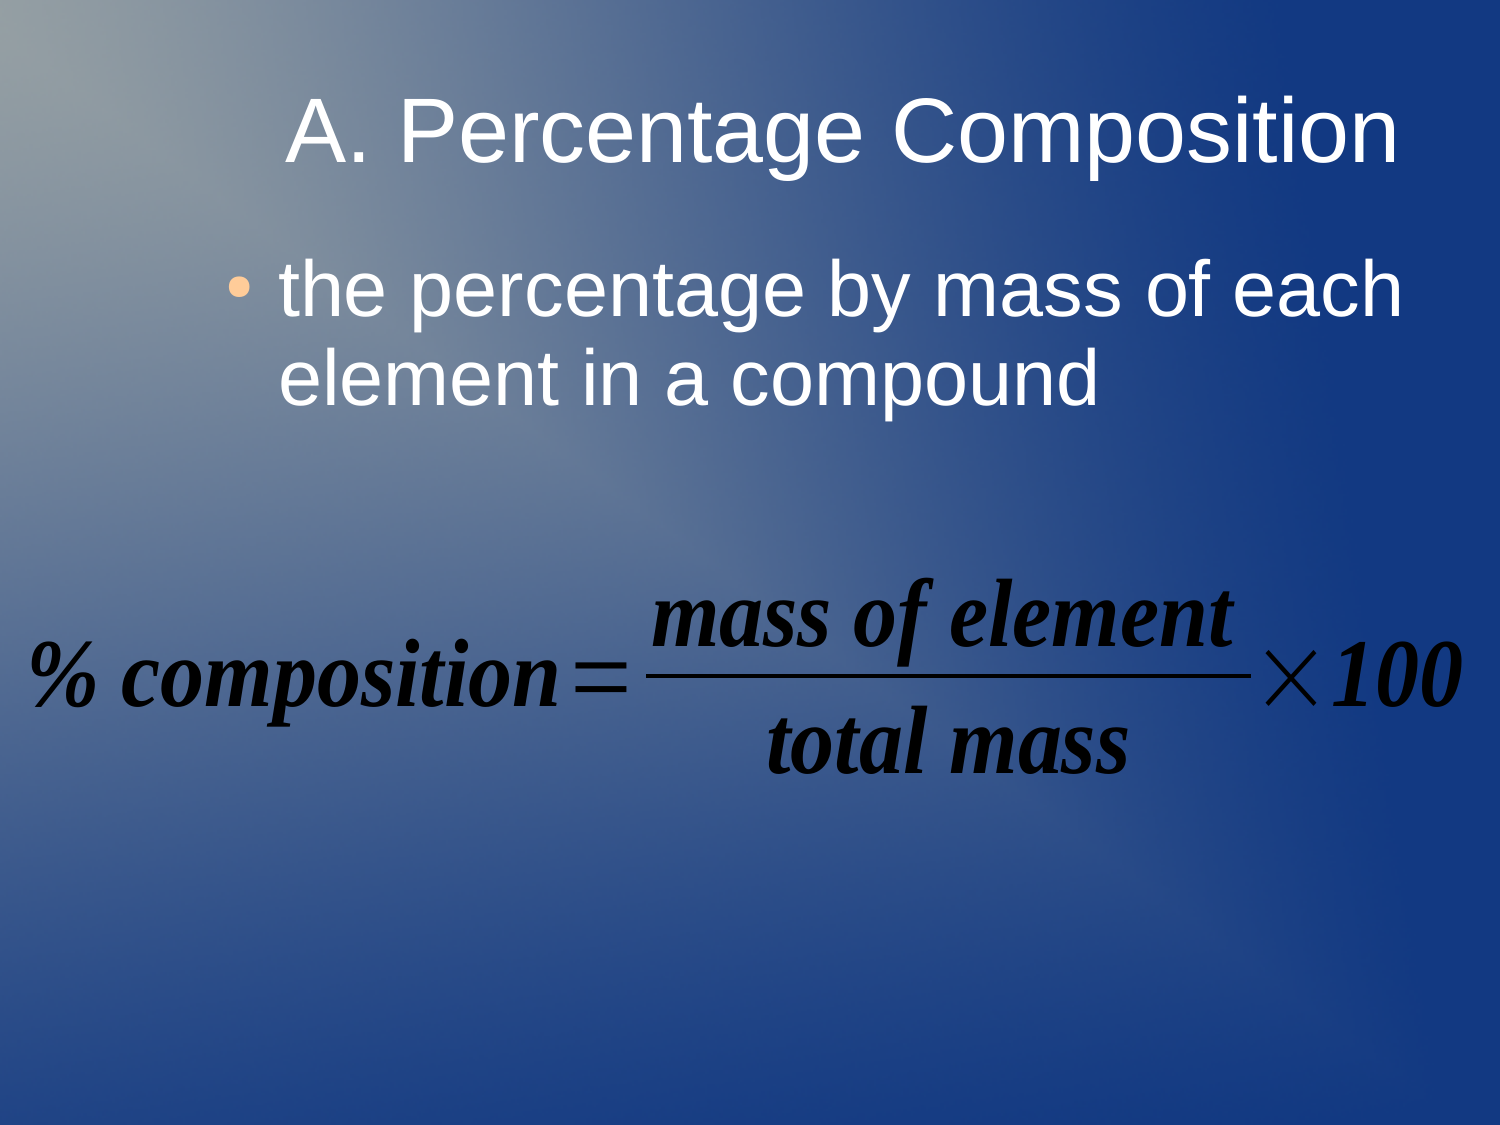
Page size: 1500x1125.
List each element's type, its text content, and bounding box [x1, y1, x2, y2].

title A. Percentage Composition [187, 37, 1500, 225]
list the percentage by mass of each element in a compound [192, 237, 1468, 454]
picture [0, 0, 1500, 1125]
chart [6, 557, 1497, 797]
